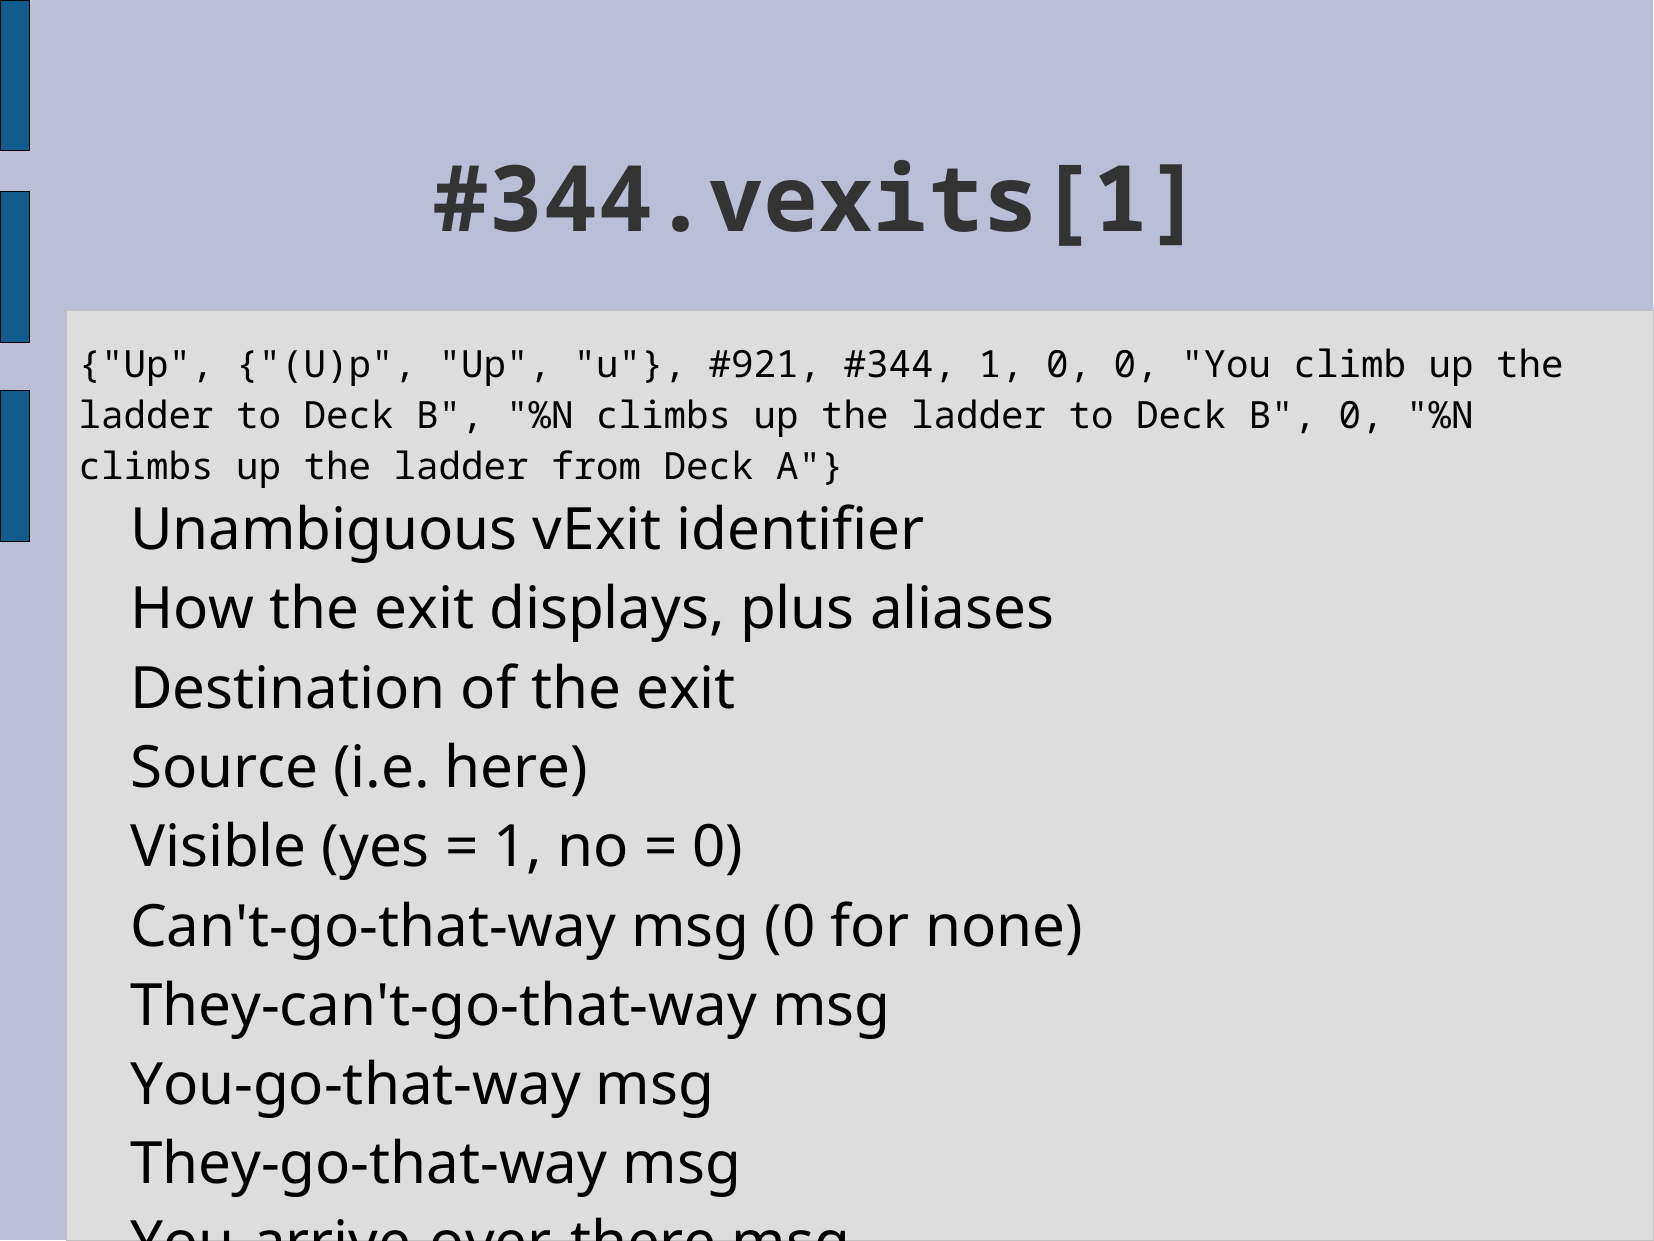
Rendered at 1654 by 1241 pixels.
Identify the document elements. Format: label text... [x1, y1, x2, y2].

text_box {"Up", {"(U)p", "Up", "u"}, #921, #344, 1, 0, 0, "You climb up the ladder to Deck B", "%N climbs up the ladder to Deck B", 0, "%N climbs up the ladder from Deck A"} [78, 337, 1576, 488]
list Unambiguous vExit identifier How the exit displays, plus aliases Destination of the exit Source (i.e. here) Visible (yes = 1, no = 0) Can't-go-that-way msg (0 for none) They-can't-go-that-way msg You-go-that-way msg They-go-that-way msg You-arrive-over-there msg They-arrive-over-here msg [112, 488, 1535, 1209]
title #344.vexits[1] [112, 92, 1525, 301]
